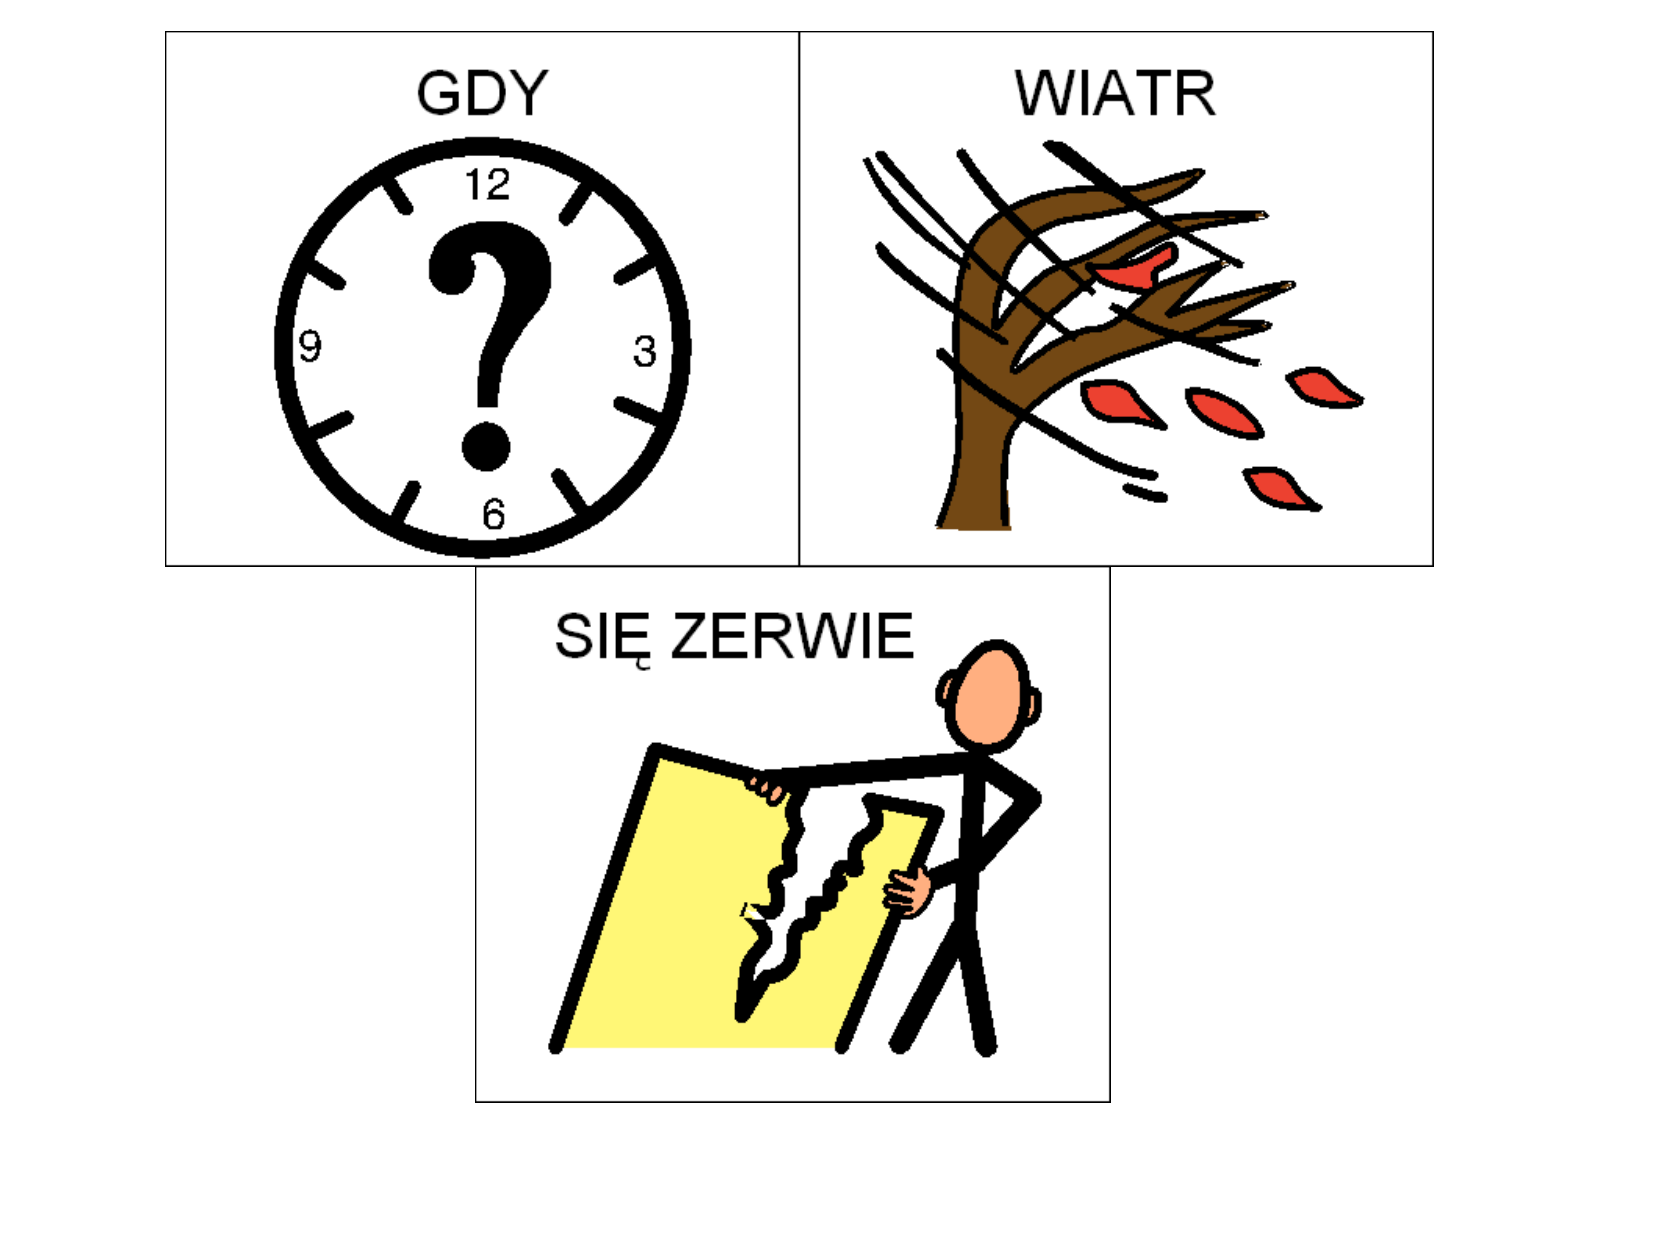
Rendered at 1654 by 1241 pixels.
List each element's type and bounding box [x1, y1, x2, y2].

picture [165, 31, 1434, 1103]
